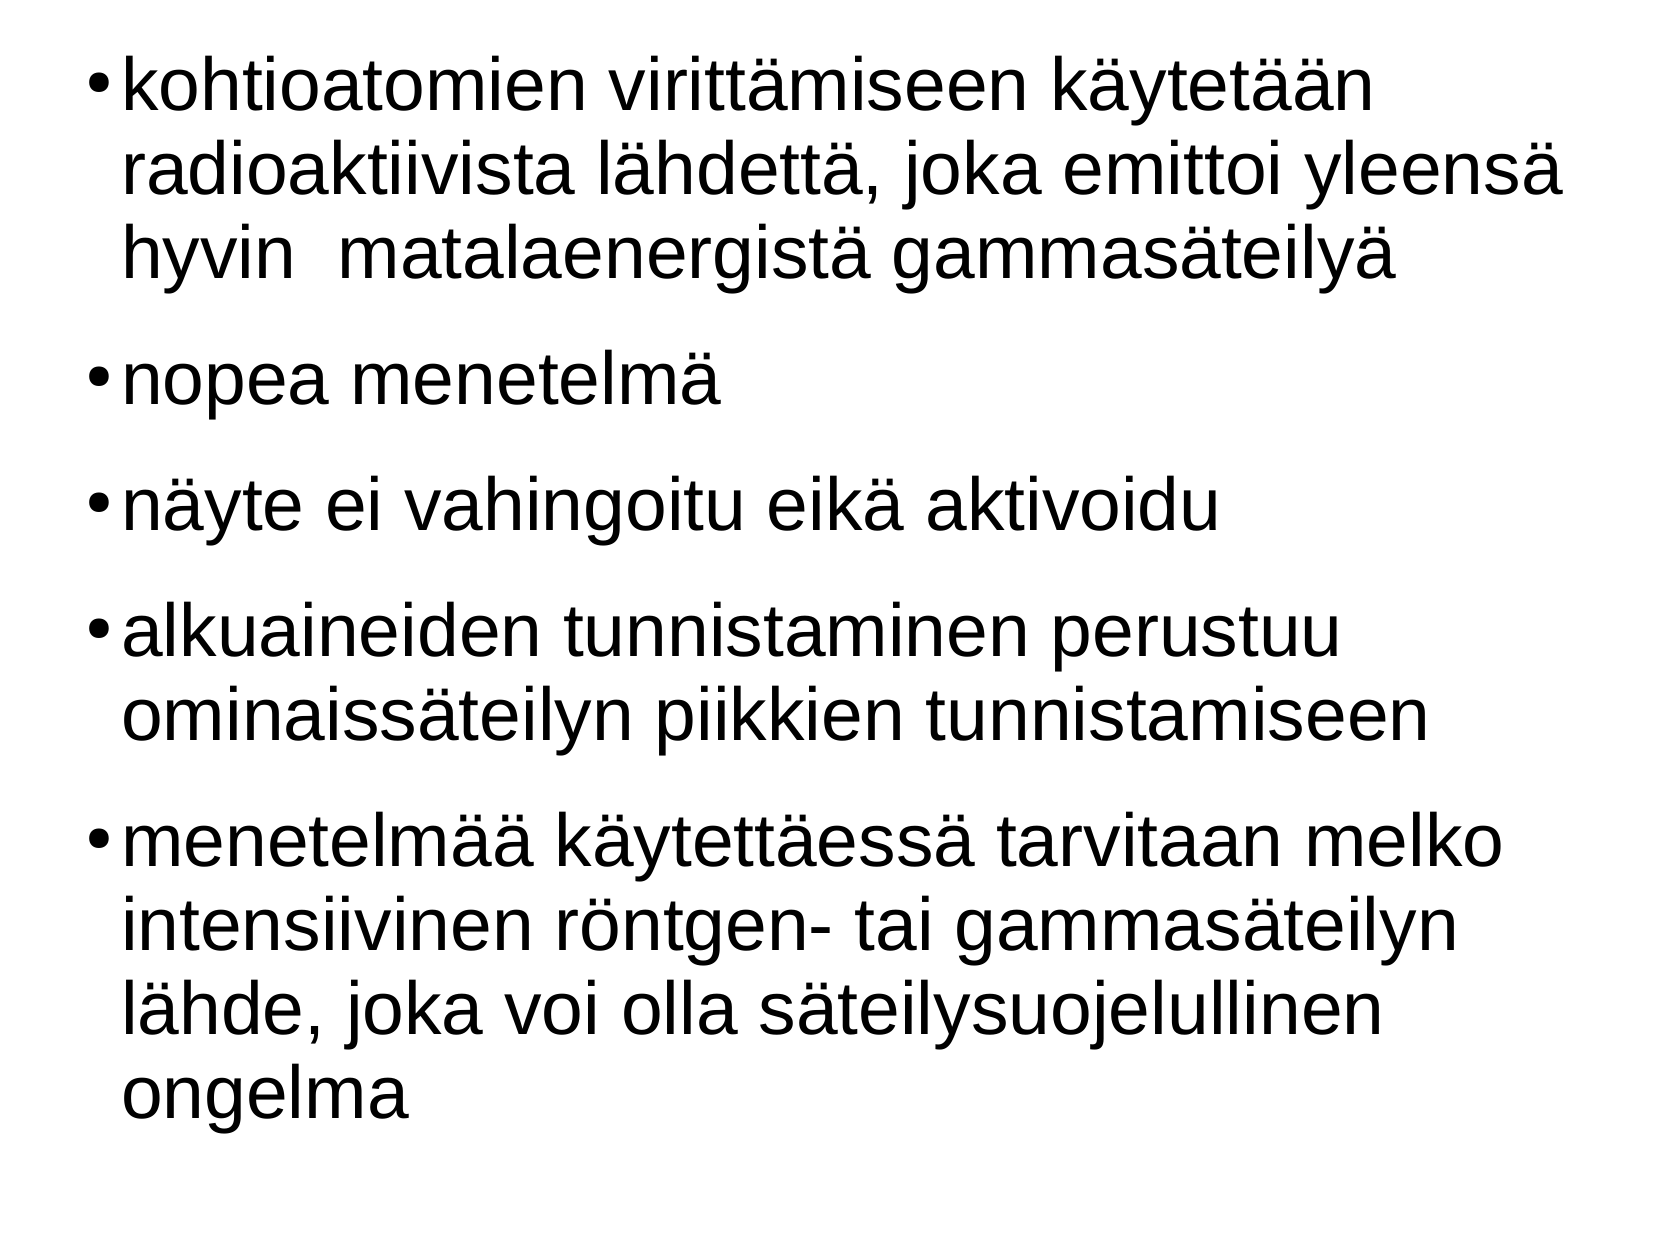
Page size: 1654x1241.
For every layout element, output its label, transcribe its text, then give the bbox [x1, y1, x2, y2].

text_box kohtioatomien virittämiseen käytetään radioaktiivista lähdettä, joka emittoi yleensä hyvin matalaenergistä gammasäteilyä nopea menetelmä näyte ei vahingoitu eikä aktivoidu alkuaineiden tunnistaminen perustuu ominaissäteilyn piikkien tunnistamiseen menetelmää käytettäessä tarvitaan melko intensiivinen röntgen- tai gammasäteilyn lähde, joka voi olla säteilysuojelullinen ongelma [70, 35, 1619, 1225]
